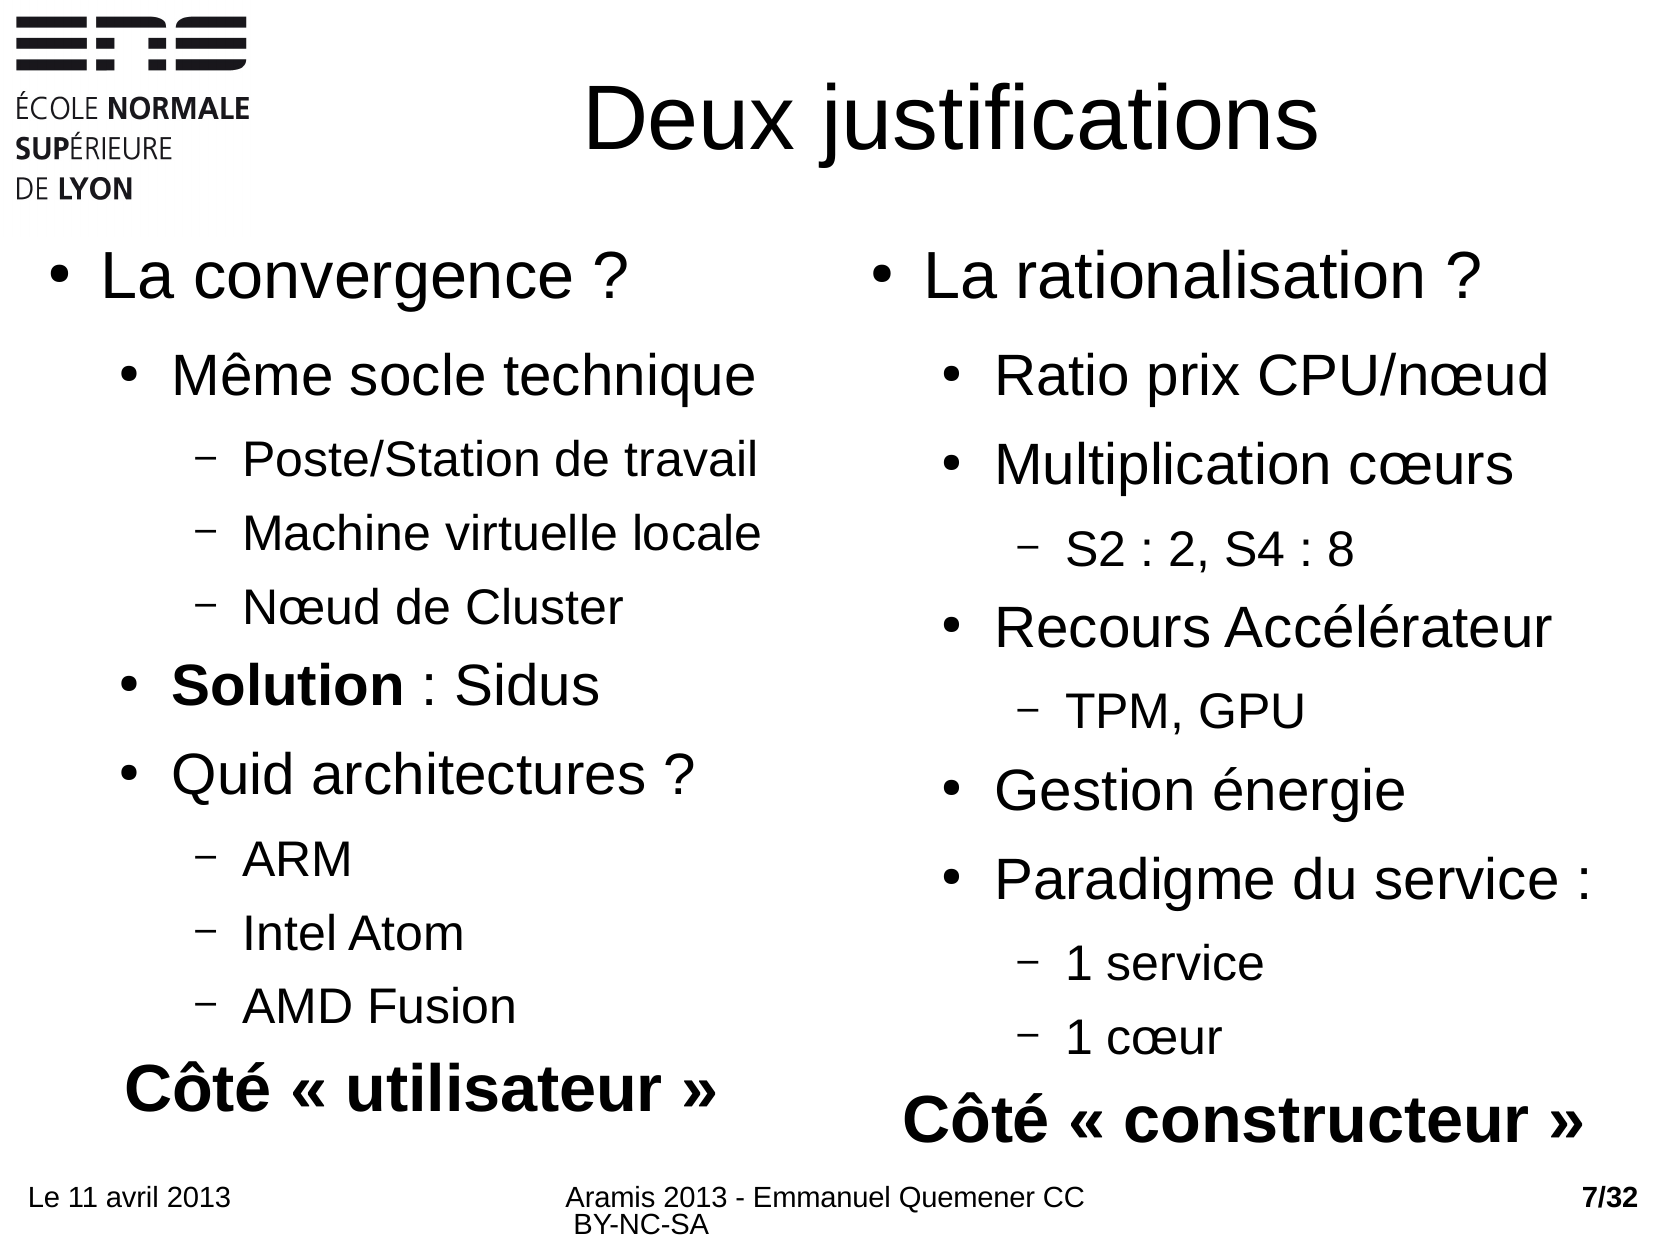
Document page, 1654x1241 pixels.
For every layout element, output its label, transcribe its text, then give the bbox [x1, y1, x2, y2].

list La convergence ? Même socle technique Poste/Station de travail Machine virtuelle locale Nœud de Cluster Solution : Sidus Quid architectures ? ARM Intel Atom AMD Fusion Côté « utilisateur » [30, 238, 814, 1171]
list La rationalisation ? Ratio prix CPU/nœud Multiplication cœurs S2 : 2, S4 : 8 Recours Accélérateur TPM, GPU Gestion énergie Paradigme du service : 1 service 1 cœur Côté « constructeur » [852, 238, 1636, 1171]
title Deux justifications [250, 0, 1654, 237]
picture [0, 0, 250, 237]
